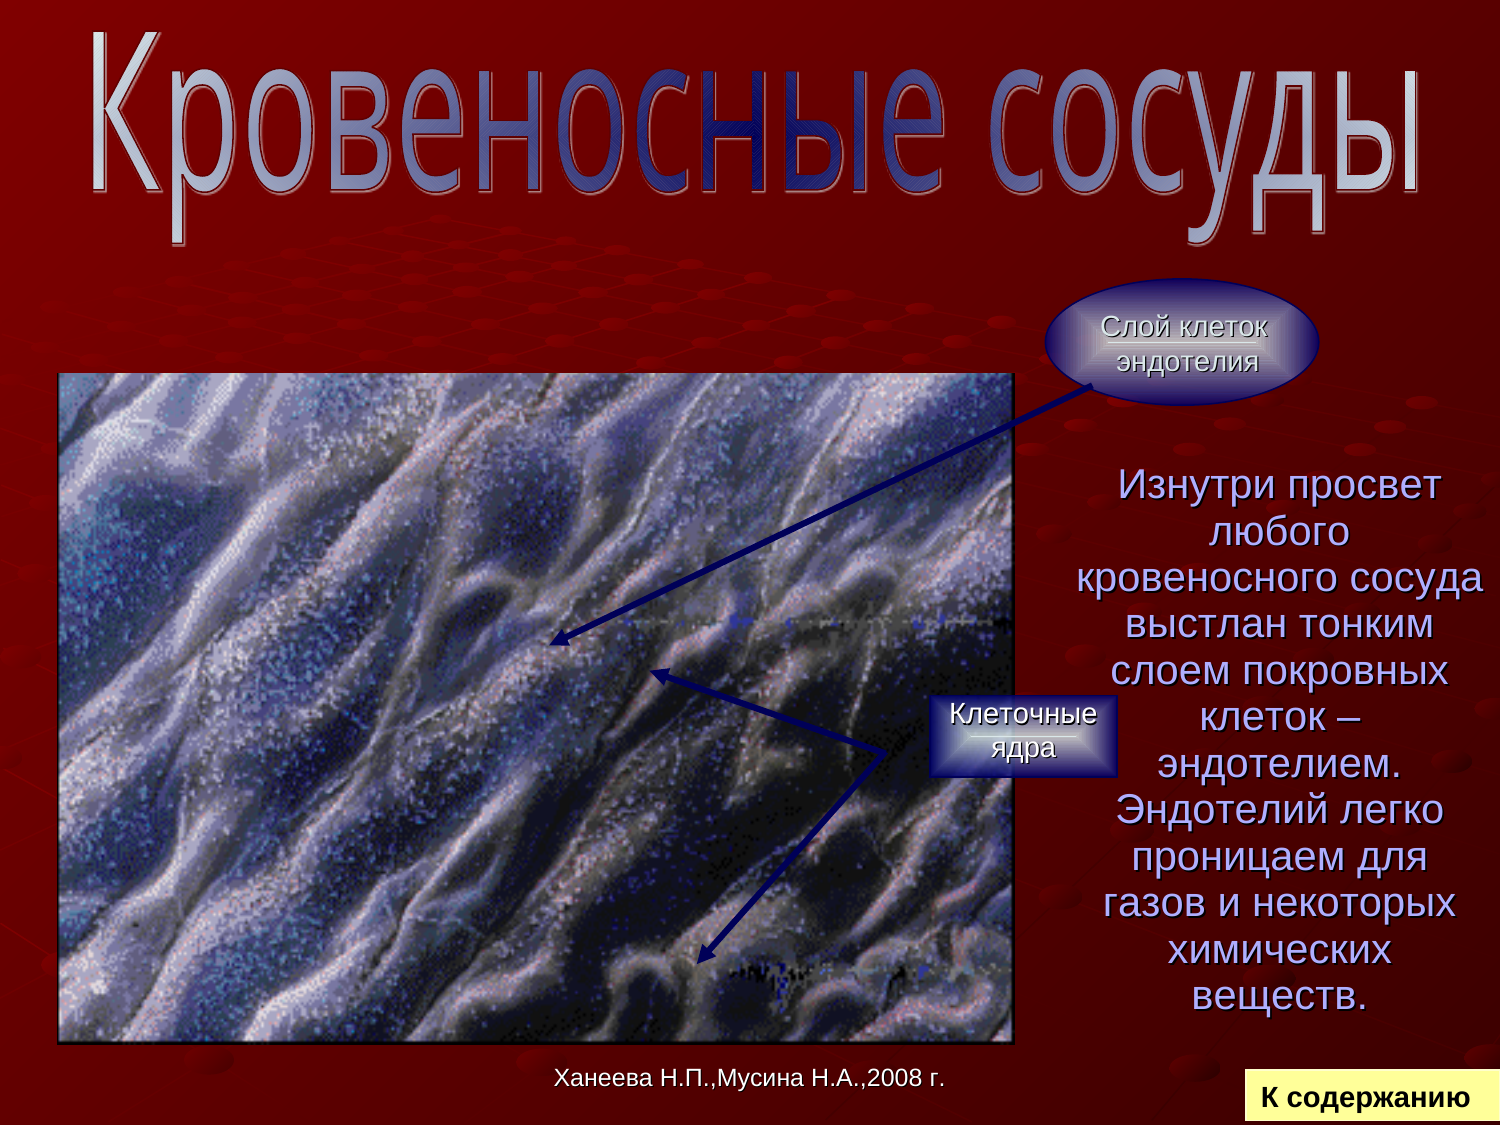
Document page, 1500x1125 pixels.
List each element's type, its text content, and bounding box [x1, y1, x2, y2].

text_box Слой клеток эндотелия [1045, 278, 1319, 406]
text_box Кровеносные сосуды [852, 70, 865, 190]
text_box Кровеносные сосуды [171, 68, 234, 244]
text_box Кровеносные сосуды [330, 70, 389, 190]
text_box Кровеносные сосуды [247, 68, 313, 193]
text_box Кровеносные сосуды [1404, 70, 1416, 190]
text_box Кровеносные сосуды [92, 31, 161, 190]
text_box Кровеносные сосуды [989, 68, 1041, 193]
text_box Кровеносные сосуды [785, 70, 842, 190]
text_box Кровеносные сосуды [1186, 70, 1253, 244]
text_box Кровеносные сосуды [1336, 70, 1393, 190]
text_box Кровеносные сосуды [1252, 70, 1323, 232]
text_box Кровеносные сосуды [1052, 68, 1117, 193]
text_box Кровеносные сосуды [702, 70, 764, 190]
text_box Кровеносные сосуды [635, 68, 687, 193]
picture [57, 373, 1015, 1045]
list Клеточные ядра [930, 695, 1118, 777]
text_box Кровеносные сосуды [882, 68, 943, 193]
text_box Кровеносные сосуды [401, 68, 461, 193]
text_box К содержанию [1246, 1070, 1500, 1121]
text_box Кровеносные сосуды [557, 68, 622, 193]
text_box Кровеносные сосуды [1130, 68, 1182, 193]
title Изнутри просвет любого кровеносного сосуда выстлан тонким слоем покровных клеток – эндотелием. Эндотелий легко проницаем для газов и некоторых химических веществ. [1059, 408, 1500, 1071]
text_box Кровеносные сосуды [478, 70, 540, 190]
